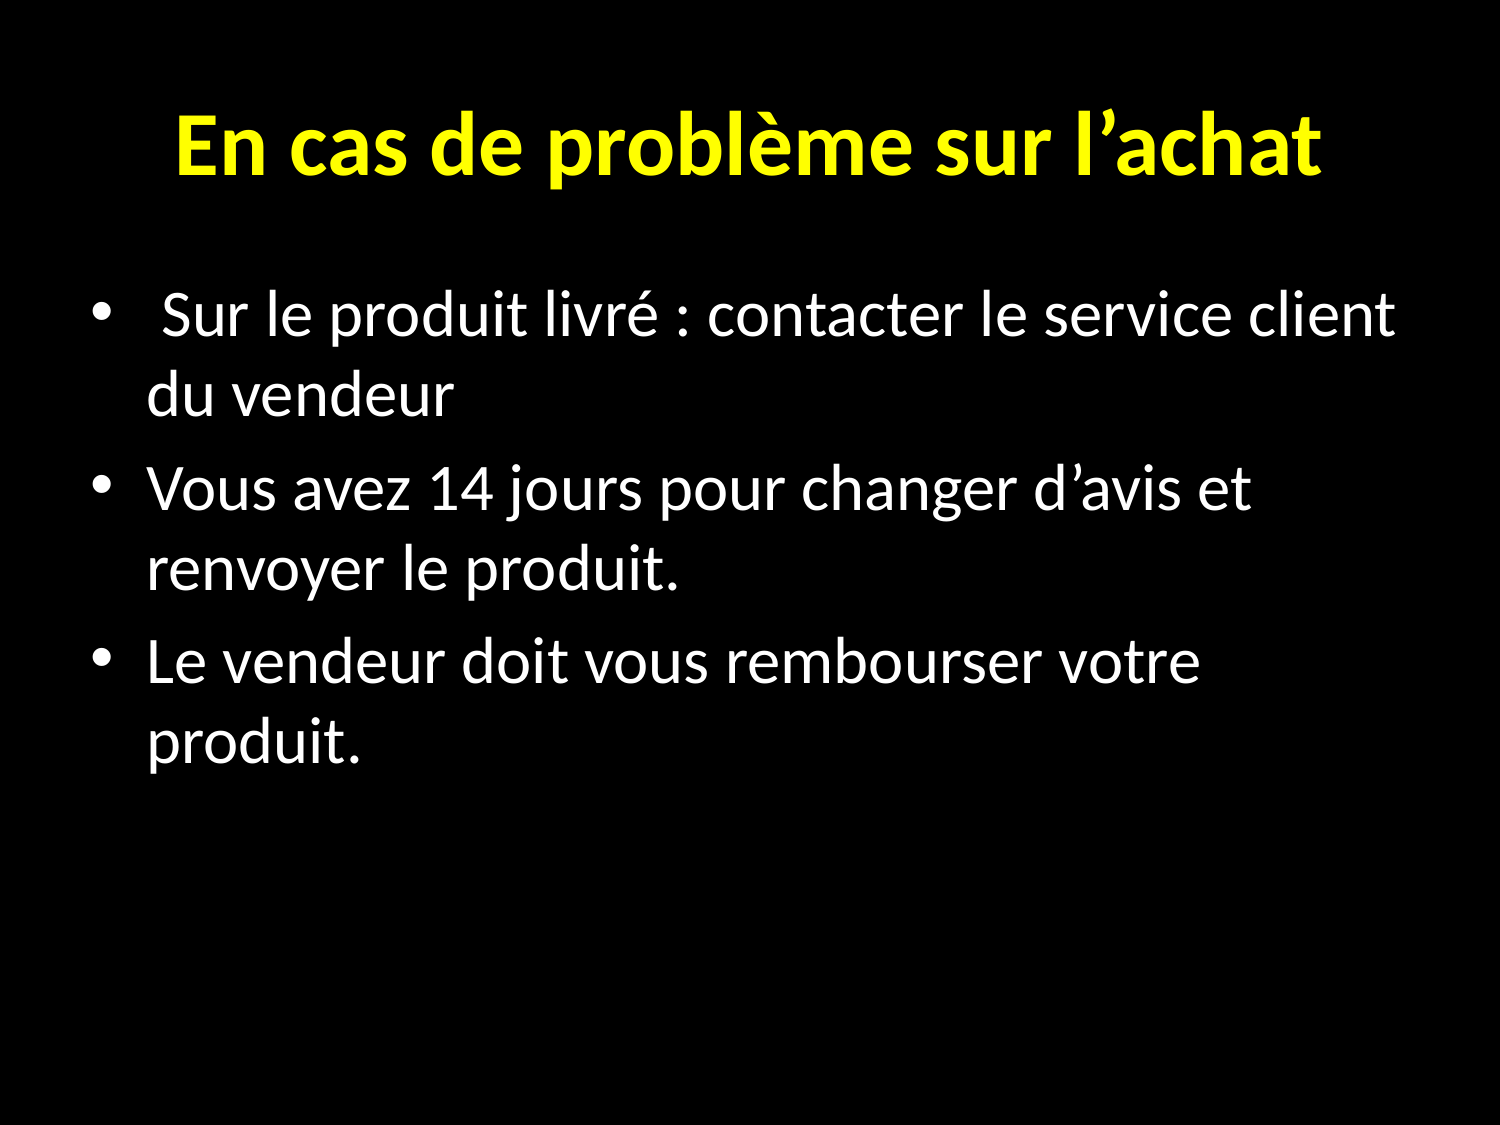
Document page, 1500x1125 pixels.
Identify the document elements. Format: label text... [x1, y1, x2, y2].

title En cas de problème sur l’achat [75, 45, 1425, 233]
list Sur le produit livré : contacter le service client du vendeur Vous avez 14 jours pour changer d’avis et renvoyer le produit. Le vendeur doit vous rembourser votre produit. [75, 262, 1425, 1005]
